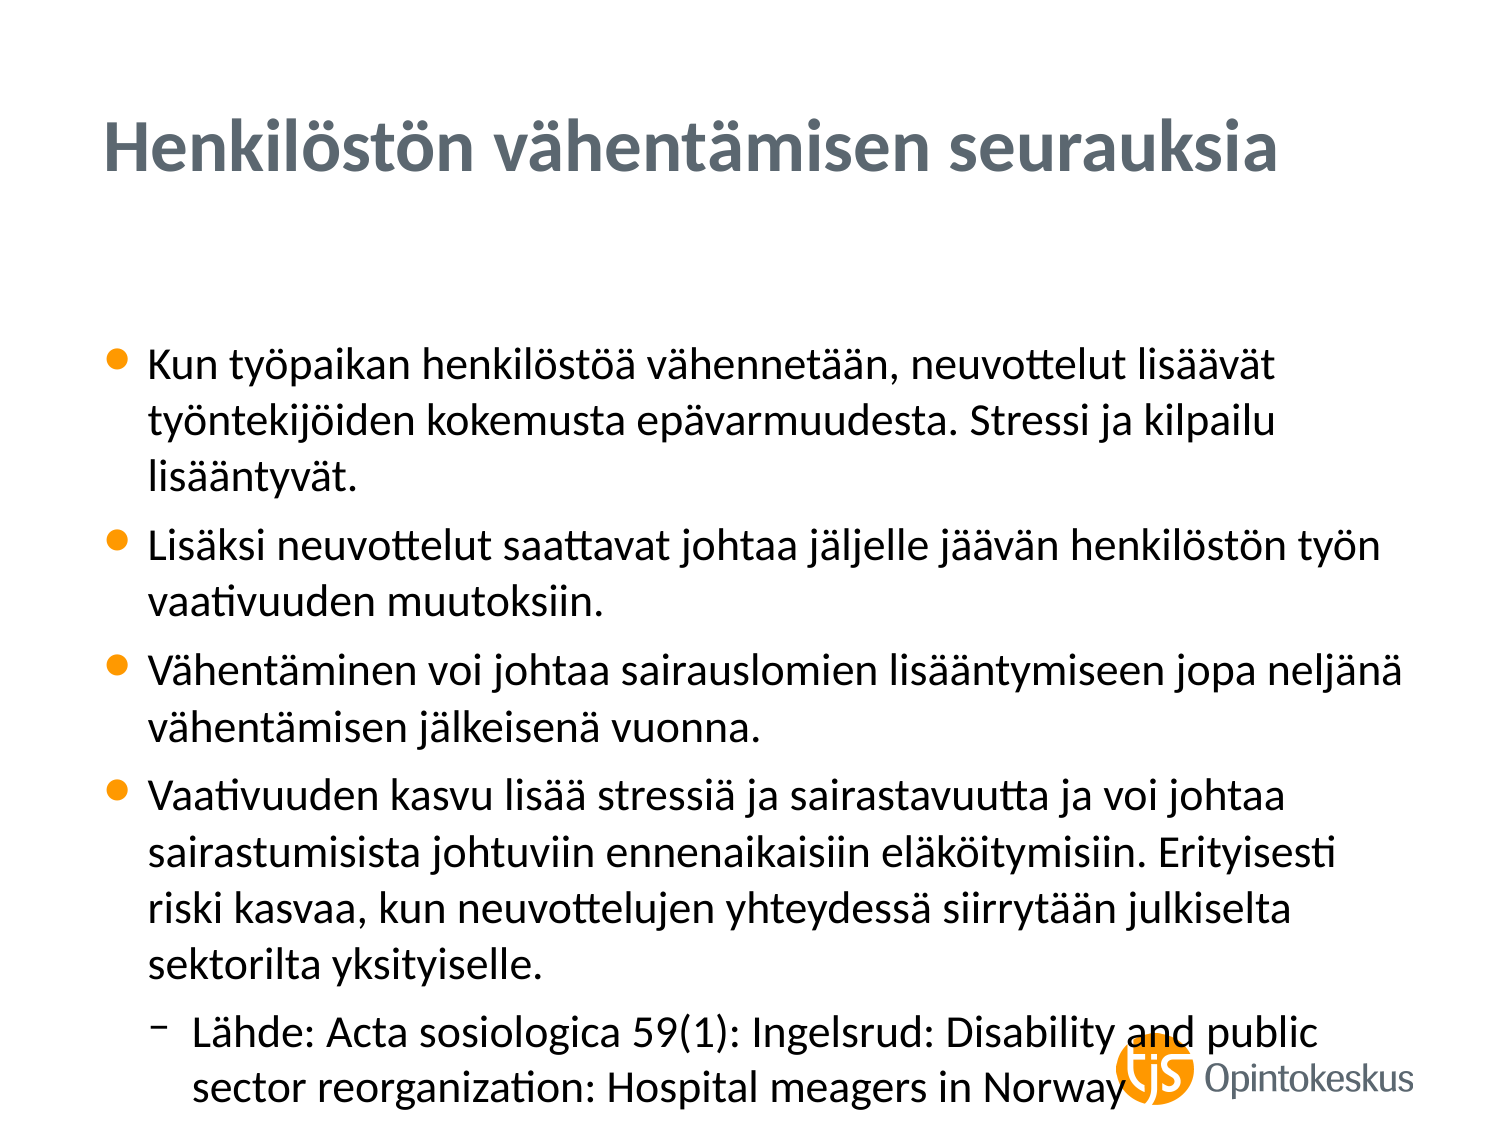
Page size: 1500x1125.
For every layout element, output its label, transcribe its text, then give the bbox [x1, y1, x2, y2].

title Henkilöstön vähentämisen seurauksia [88, 88, 1412, 266]
picture [1131, 1037, 1140, 1045]
picture [1261, 1033, 1272, 1044]
picture [1116, 1033, 1413, 1105]
picture [1213, 1033, 1224, 1044]
list Kun työpaikan henkilöstöä vähennetään, neuvottelut lisäävät työntekijöiden kokemusta epävarmuudesta. Stressi ja kilpailu lisääntyvät. Lisäksi neuvottelut saattavat johtaa jäljelle jäävän henkilöstön työn vaativuuden muutoksiin. Vähentäminen voi johtaa sairauslomien lisääntymiseen jopa neljänä vähentämisen jälkeisenä vuonna. Vaativuuden kasvu lisää stressiä ja sairastavuutta ja voi johtaa sairastumisista johtuviin ennenaikaisiin eläköitymisiin. Erityisesti riski kasvaa, kun neuvottelujen yhteydessä siirrytään julkiselta sektorilta yksityiselle. Lähde: Acta sosiologica 59(1): Ingelsrud: Disability and public sector reorganization: Hospital meagers in Norway [88, 324, 1433, 1004]
picture [1237, 1033, 1247, 1044]
picture [1177, 1033, 1188, 1044]
